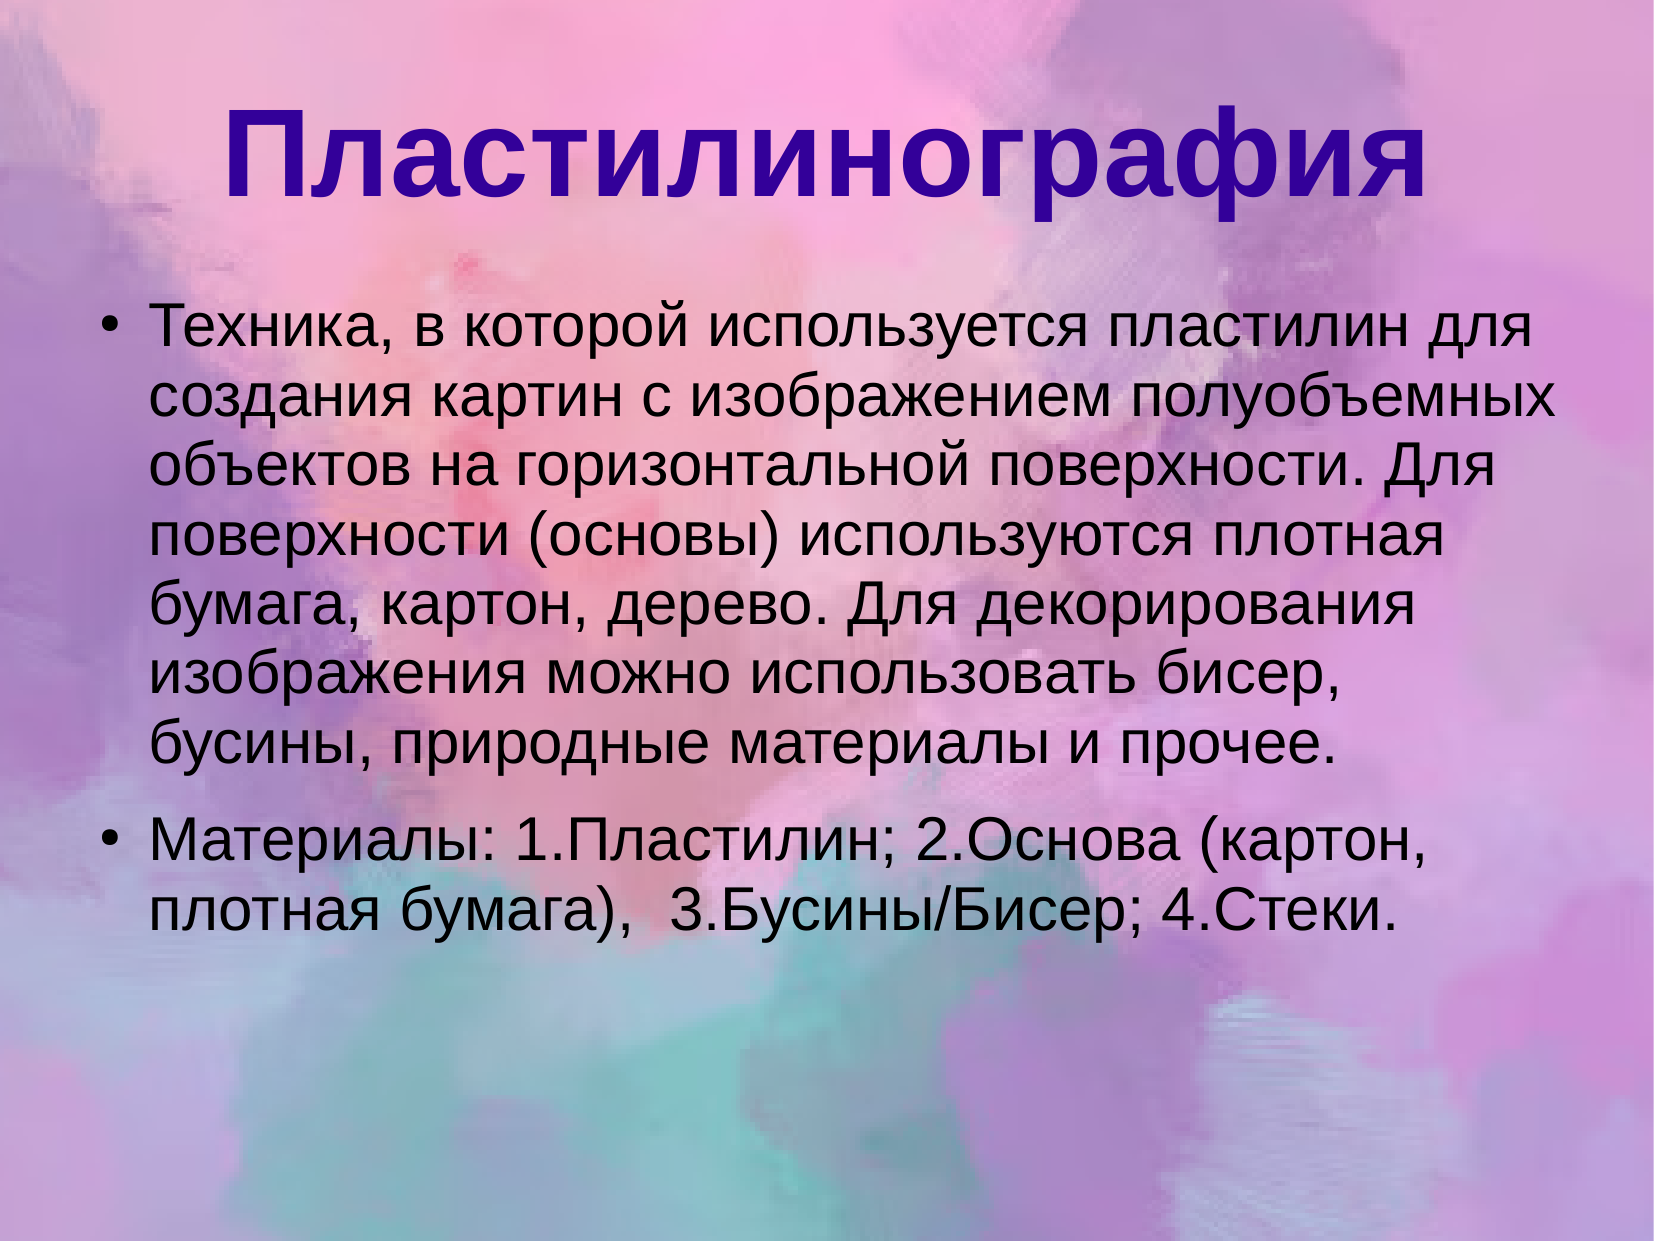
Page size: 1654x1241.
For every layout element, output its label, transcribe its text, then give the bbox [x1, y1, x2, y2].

picture [0, 0, 1654, 1241]
list Техника, в которой используется пластилин для создания картин с изображением полуобъемных объектов на горизонтальной поверхности. Для поверхности (основы) используются плотная бумага, картон, дерево. Для декорирования изображения можно использовать бисер, бусины, природные материалы и прочее. Материалы: 1.Пластилин; 2.Основа (картон, плотная бумага), 3.Бусины/Бисер; 4.Стеки. [82, 290, 1571, 1010]
title Пластилинография [82, 49, 1571, 257]
